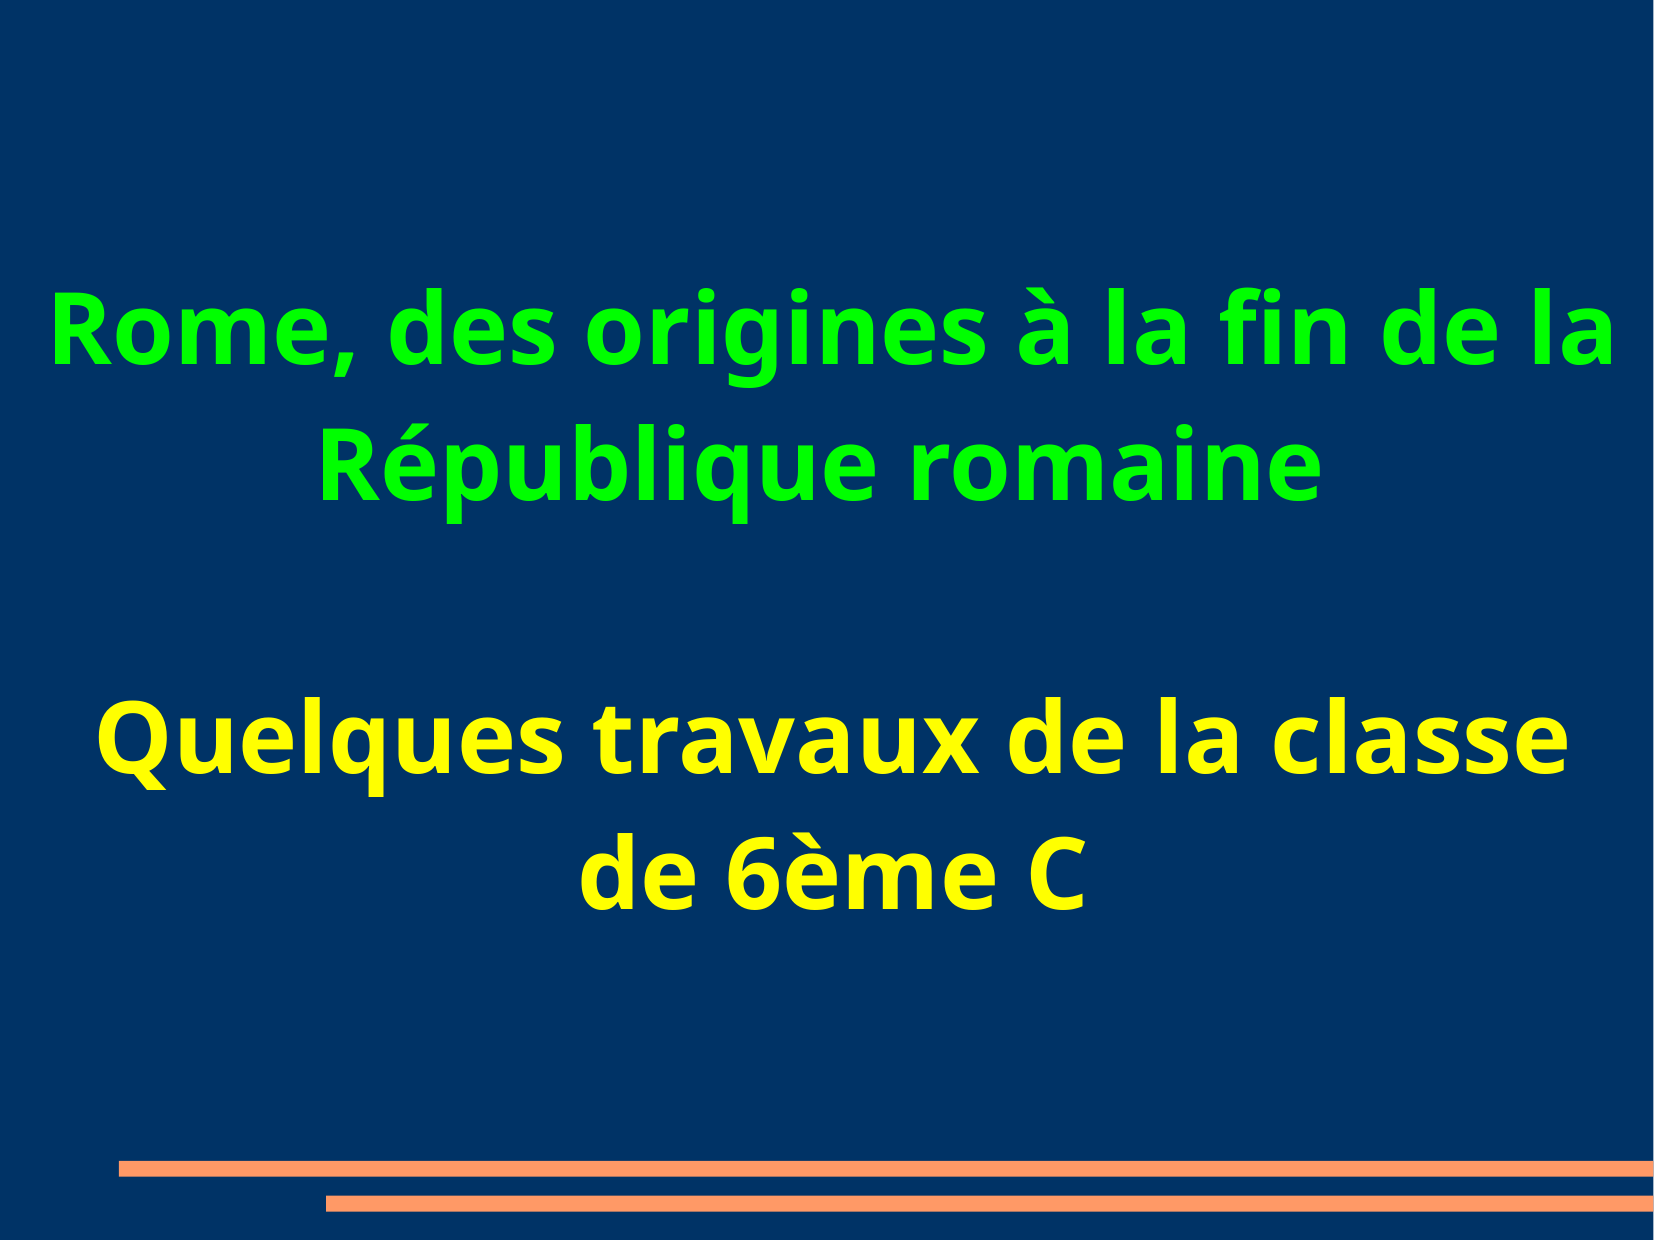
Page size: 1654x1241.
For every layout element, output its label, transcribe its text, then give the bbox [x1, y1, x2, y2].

text_box Rome, des origines à la fin de la République romaine Quelques travaux de la classe de 6ème C [6, 250, 1654, 723]
